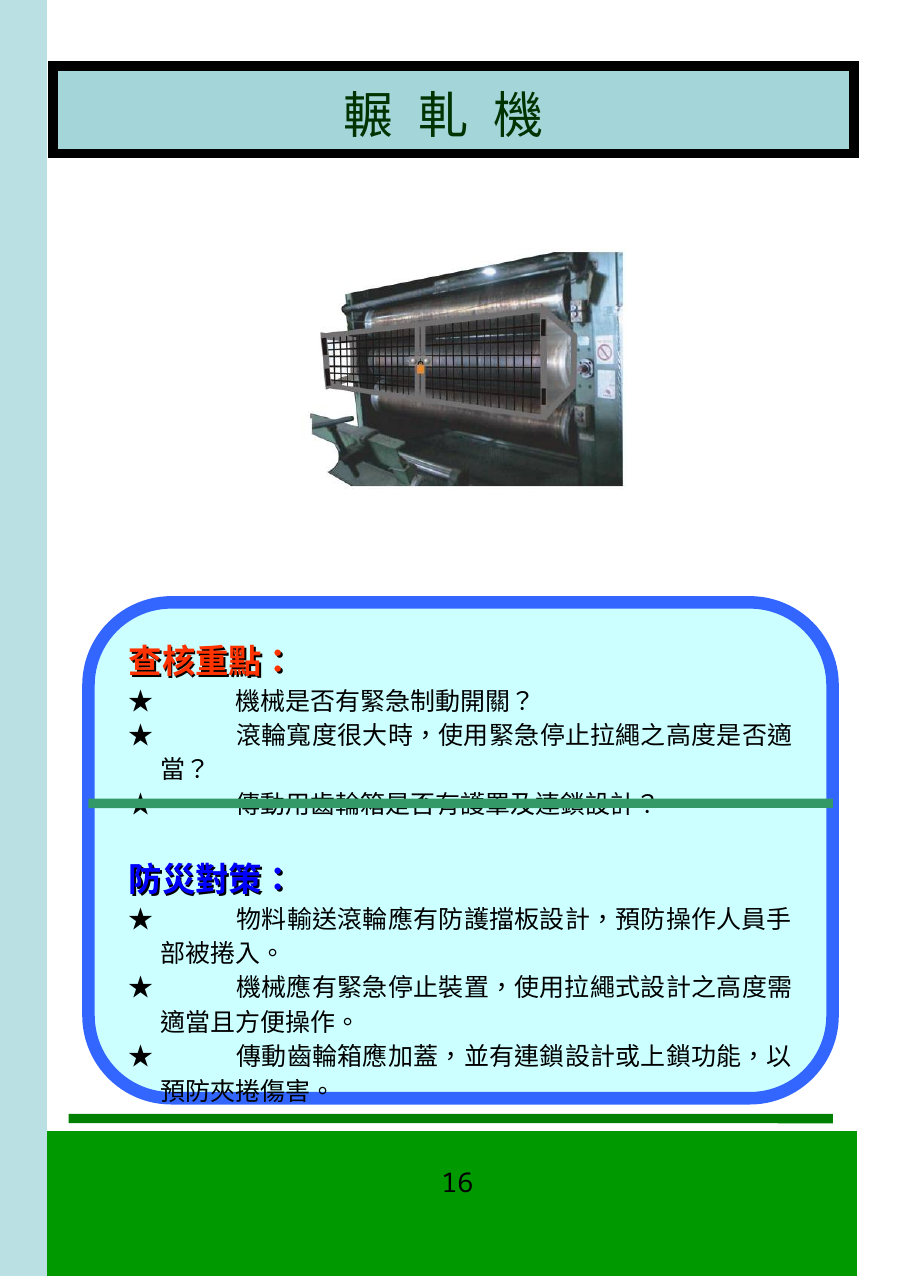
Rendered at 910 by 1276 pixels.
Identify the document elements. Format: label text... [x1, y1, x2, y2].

text_box 查核重點： ★ 機械是否有緊急制動開關？ ★ 滾輪寬度很大時，使用緊急停止拉繩之高度是否適當？ ★ 傳動用齒輪箱是否有護罩及連鎖設計？ 防災對策： ★ 物料輸送滾輪應有防護擋板設計，預防操作人員手部被捲入。 ★ 機械應有緊急停止裝置，使用拉繩式設計之高度需適當且方便操作。 ★ 傳動齒輪箱應加蓋，並有連鎖設計或上鎖功能，以預防夾捲傷害。 [88, 602, 833, 798]
text_box 16 [422, 1157, 493, 1207]
text_box [0, 0, 47, 1276]
text_box 輾 軋 機 [244, 75, 669, 152]
text_box 查核重點： ★ 機械是否有緊急制動開關？ ★ 滾輪寬度很大時，使用緊急停止拉繩之高度是否適當？ ★ 傳動用齒輪箱是否有護罩及連鎖設計？ 防災對策： ★ 物料輸送滾輪應有防護擋板設計，預防操作人員手部被捲入。 ★ 機械應有緊急停止裝置，使用拉繩式設計之高度需適當且方便操作。 ★ 傳動齒輪箱應加蓋，並有連鎖設計或上鎖功能，以預防夾捲傷害。 [88, 808, 833, 1099]
picture [253, 200, 680, 554]
